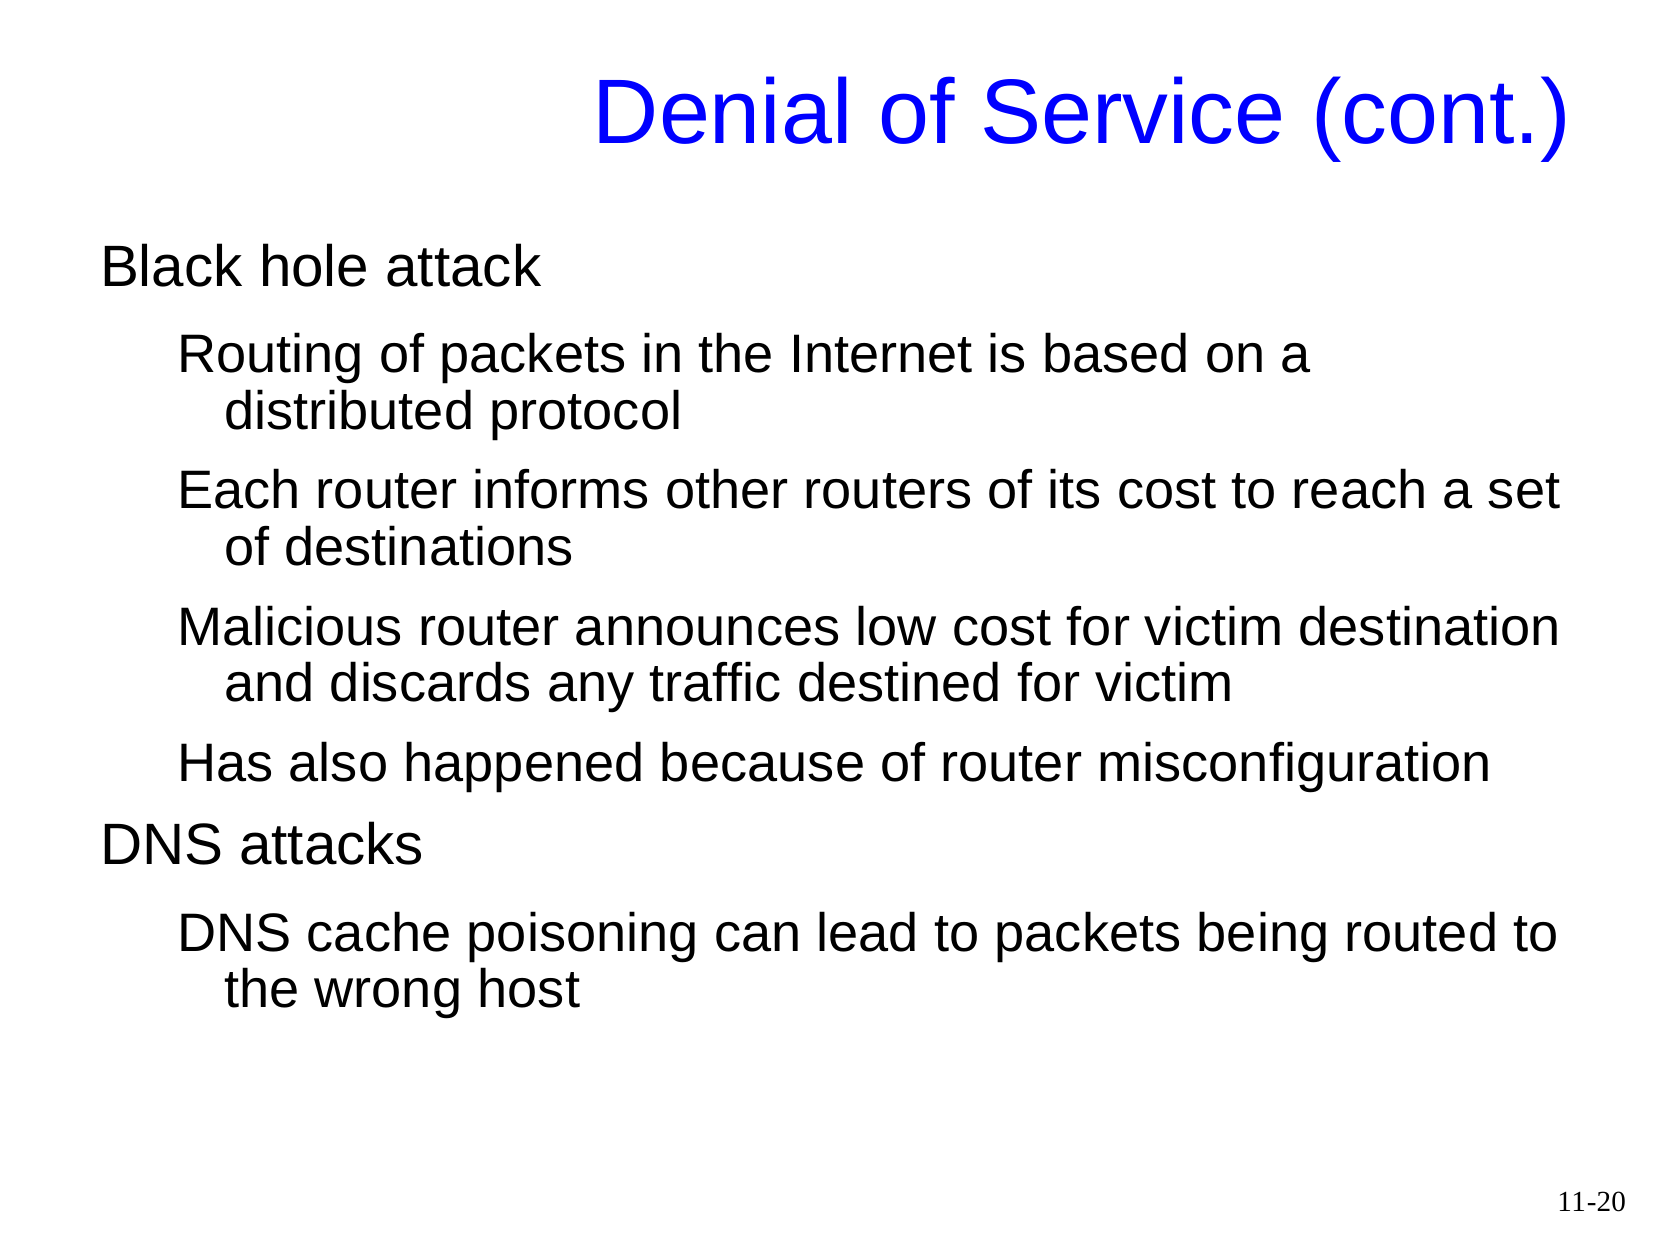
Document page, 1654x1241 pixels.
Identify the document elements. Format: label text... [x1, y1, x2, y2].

list Black hole attack Routing of packets in the Internet is based on a distributed protocol Each router informs other routers of its cost to reach a set of destinations Malicious router announces low cost for victim destination and discards any traffic destined for victim Has also happened because of router misconfiguration DNS attacks DNS cache poisoning can lead to packets being routed to the wrong host [82, 237, 1571, 1170]
title Denial of Service (cont.) [84, 11, 1573, 218]
